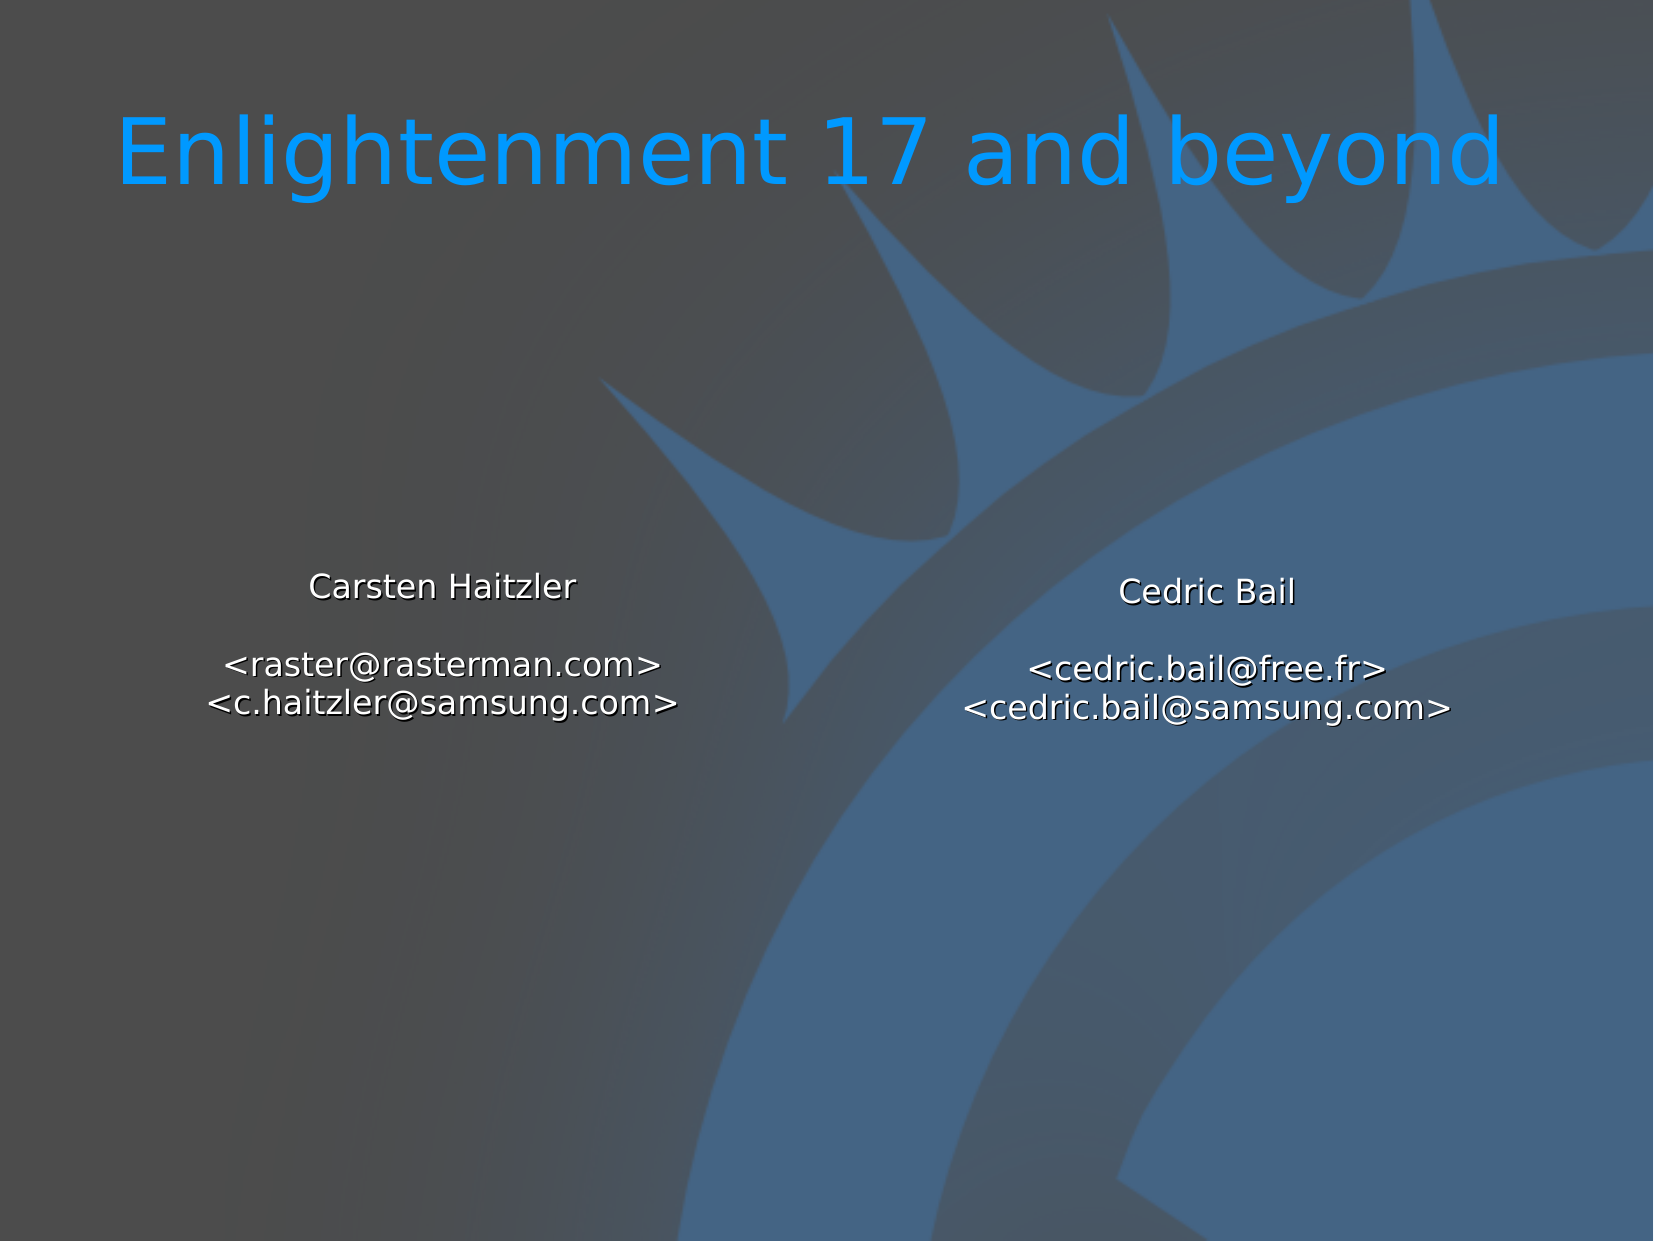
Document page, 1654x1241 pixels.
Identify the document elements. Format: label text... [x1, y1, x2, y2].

picture [0, 0, 1654, 1241]
title Enlightenment 17 and beyond [82, 49, 1571, 257]
subtitle Cedric Bail <cedric.bail@free.fr> <cedric.bail@samsung.com> [840, 290, 1576, 1010]
text_box Carsten Haitzler <raster@rasterman.com> <c.haitzler@samsung.com> [75, 285, 811, 1006]
